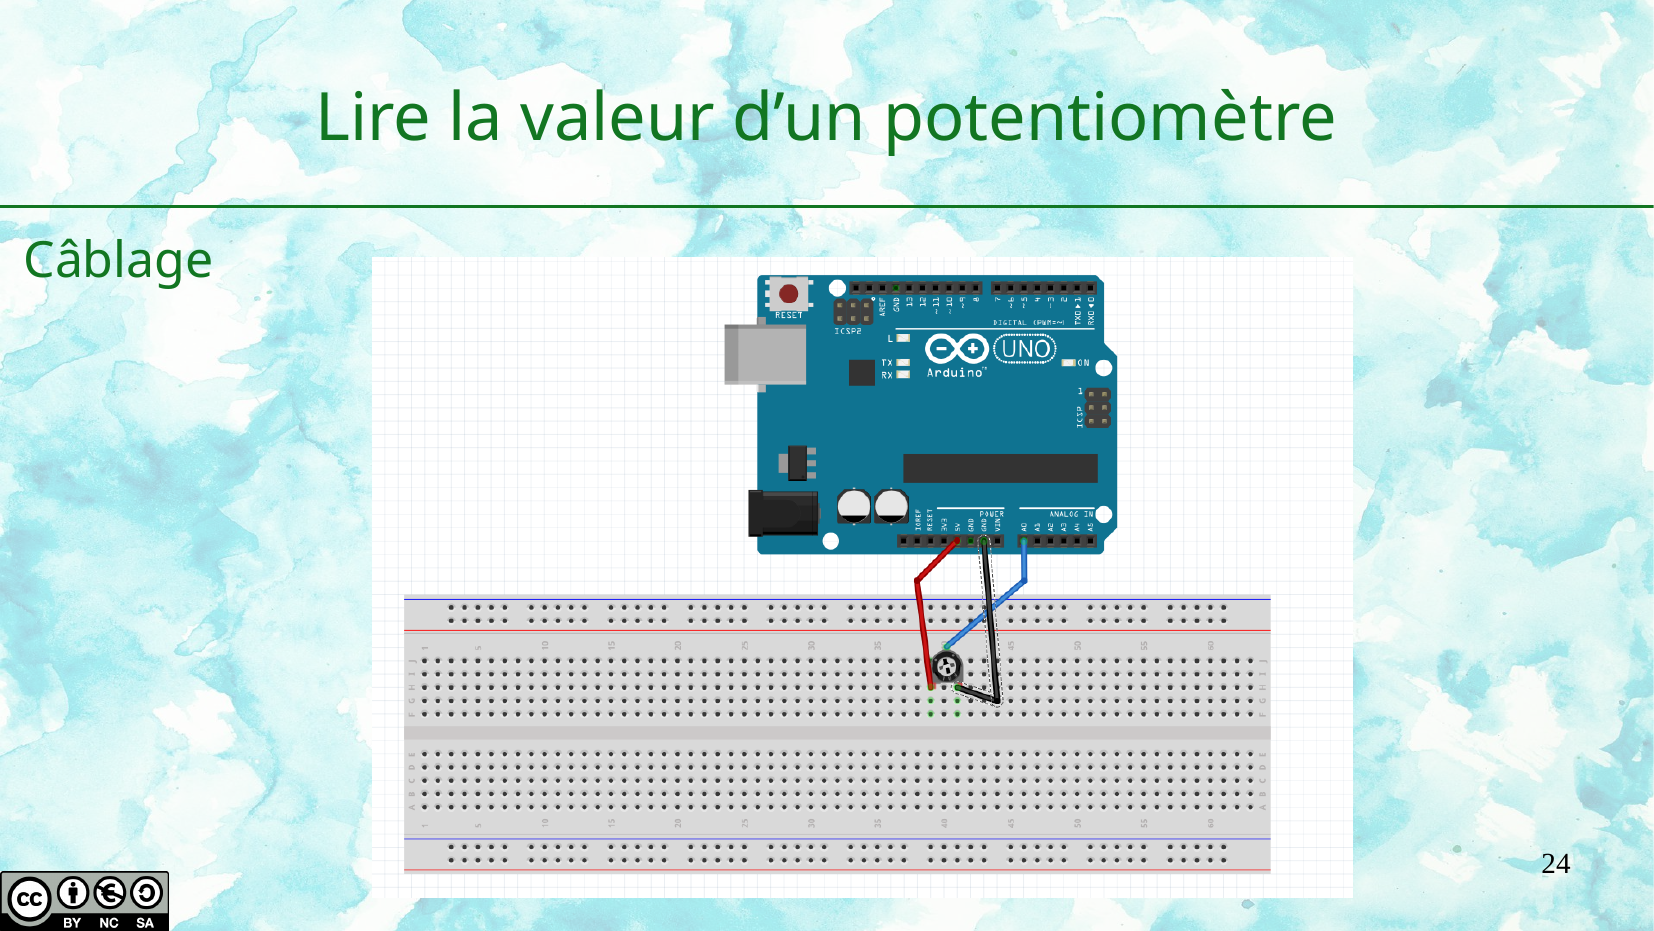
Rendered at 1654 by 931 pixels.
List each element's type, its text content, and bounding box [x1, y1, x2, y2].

list Câblage [23, 223, 621, 302]
picture [0, 871, 169, 931]
picture [372, 257, 1353, 898]
title Lire la valeur d’un potentiomètre [82, 37, 1571, 193]
